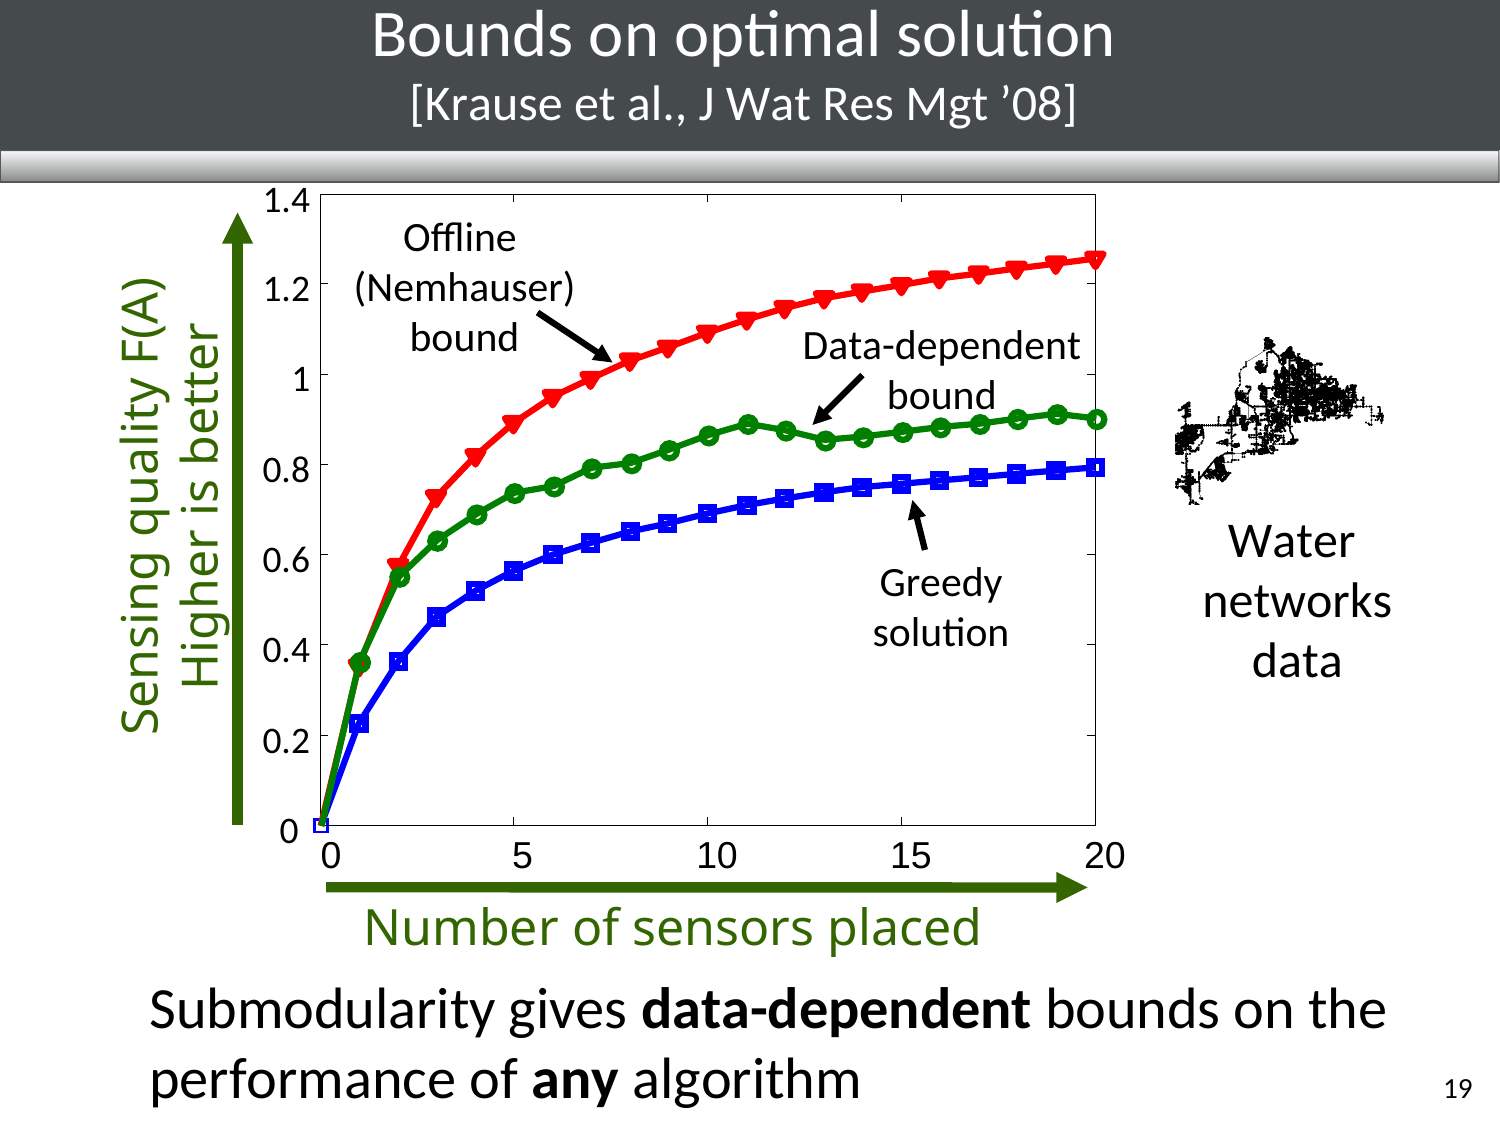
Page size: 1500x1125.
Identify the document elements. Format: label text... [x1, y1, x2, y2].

text_box 0 [279, 806, 299, 852]
title Bounds on optimal solution [Krause et al., J Wat Res Mgt ’08] [37, 0, 1450, 138]
text_box Sensing quality F(A) Higher is better [99, 262, 236, 751]
text_box 0.4 [262, 625, 310, 671]
text_box Greedy solution [857, 547, 1025, 663]
text_box <number> [1450, 1037, 1488, 1113]
text_box 0 [320, 830, 342, 876]
text_box 10 [696, 830, 738, 876]
text_box 20 [1084, 830, 1126, 876]
text_box 0.2 [262, 716, 310, 762]
text_box 1.2 [262, 263, 310, 309]
text_box Water networks data [1187, 499, 1408, 696]
list Submodularity gives data-dependent bounds on the performance of any algorithm [87, 962, 1450, 1125]
picture [1175, 337, 1388, 505]
text_box Offline (Nemhauser) bound [338, 202, 591, 368]
text_box Data-dependent bound [787, 309, 1097, 426]
text_box 15 [890, 830, 932, 876]
text_box 0.8 [262, 444, 310, 490]
text_box 5 [511, 830, 533, 876]
text_box 0.6 [262, 534, 310, 580]
text_box 1 [291, 354, 311, 400]
text_box 1.4 [262, 174, 310, 220]
text_box Number of sensors placed [348, 887, 998, 963]
